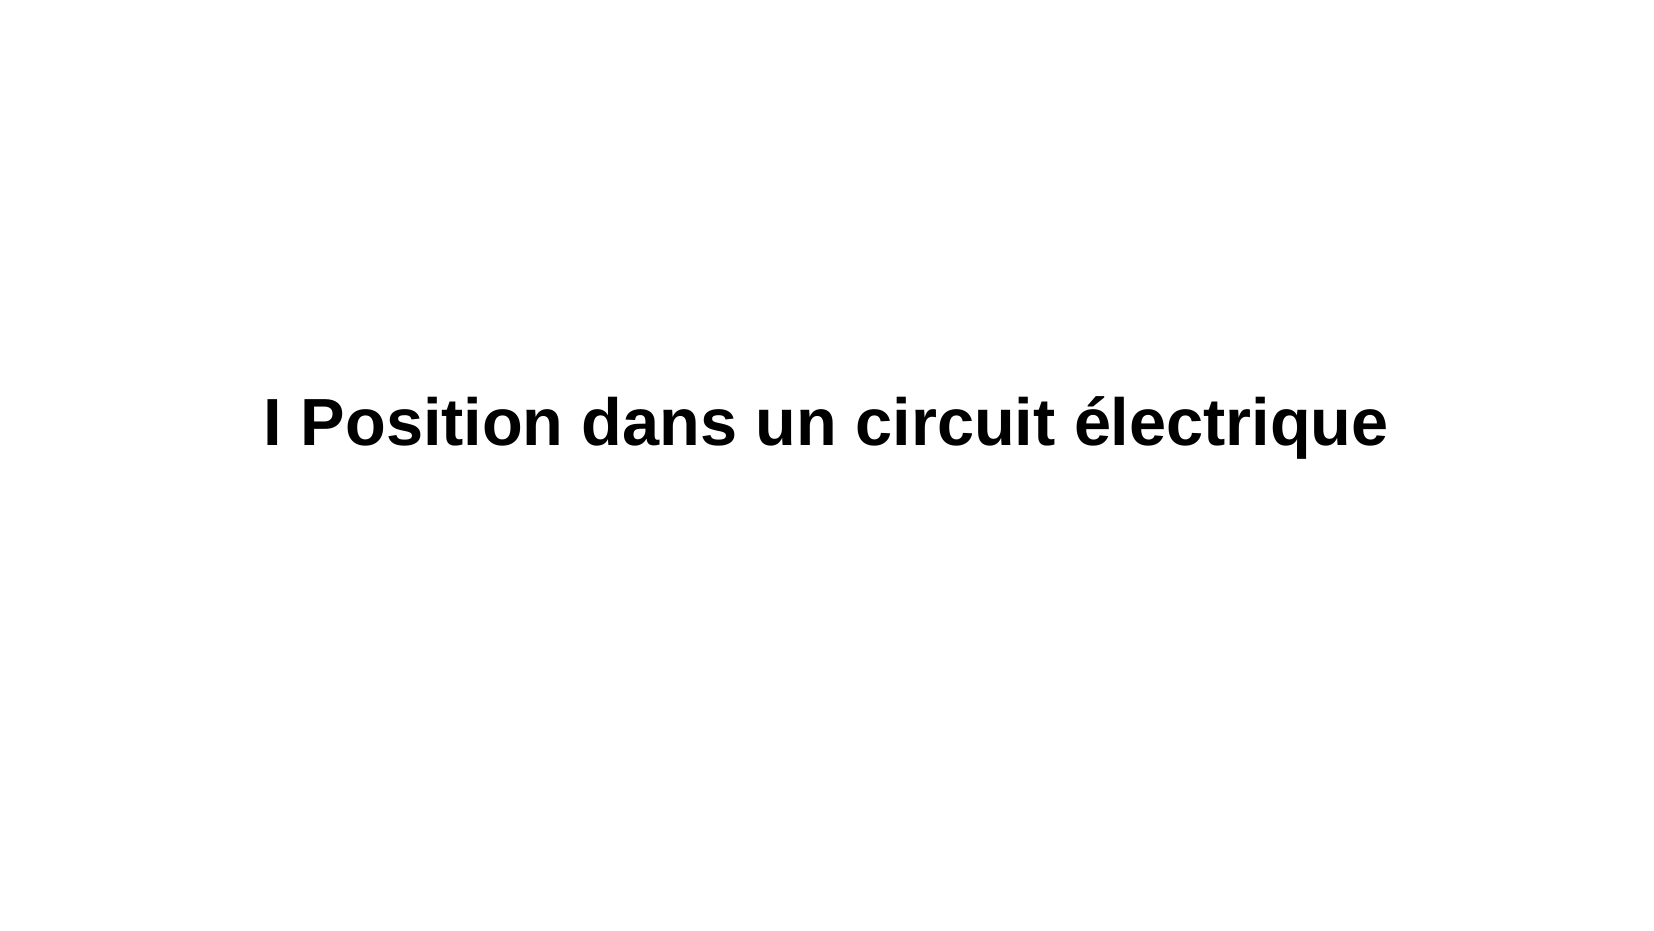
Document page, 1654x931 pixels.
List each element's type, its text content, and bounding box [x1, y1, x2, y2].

subtitle I Position dans un circuit électrique [82, 88, 1571, 758]
